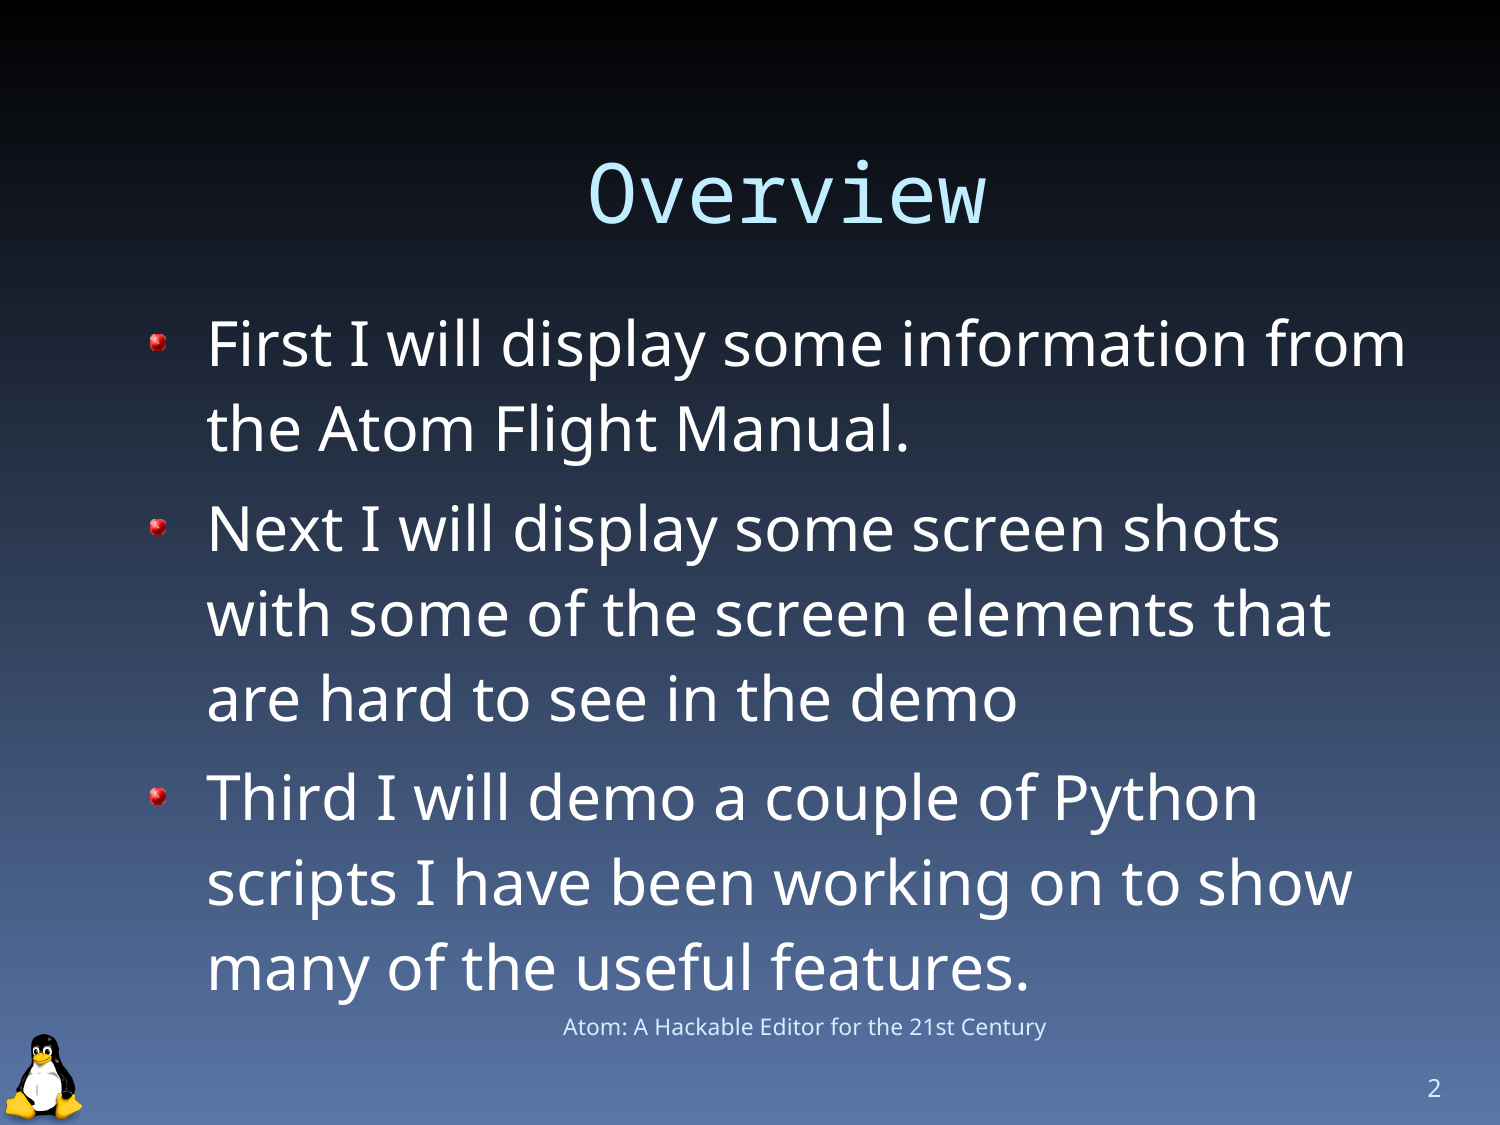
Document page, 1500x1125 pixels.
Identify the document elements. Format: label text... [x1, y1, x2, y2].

title Overview [149, 84, 1425, 299]
list First I will display some information from the Atom Flight Manual. Next I will display some screen shots with some of the screen elements that are hard to see in the demo Third I will demo a couple of Python scripts I have been working on to show many of the useful features. [150, 299, 1425, 953]
picture [0, 1034, 82, 1125]
